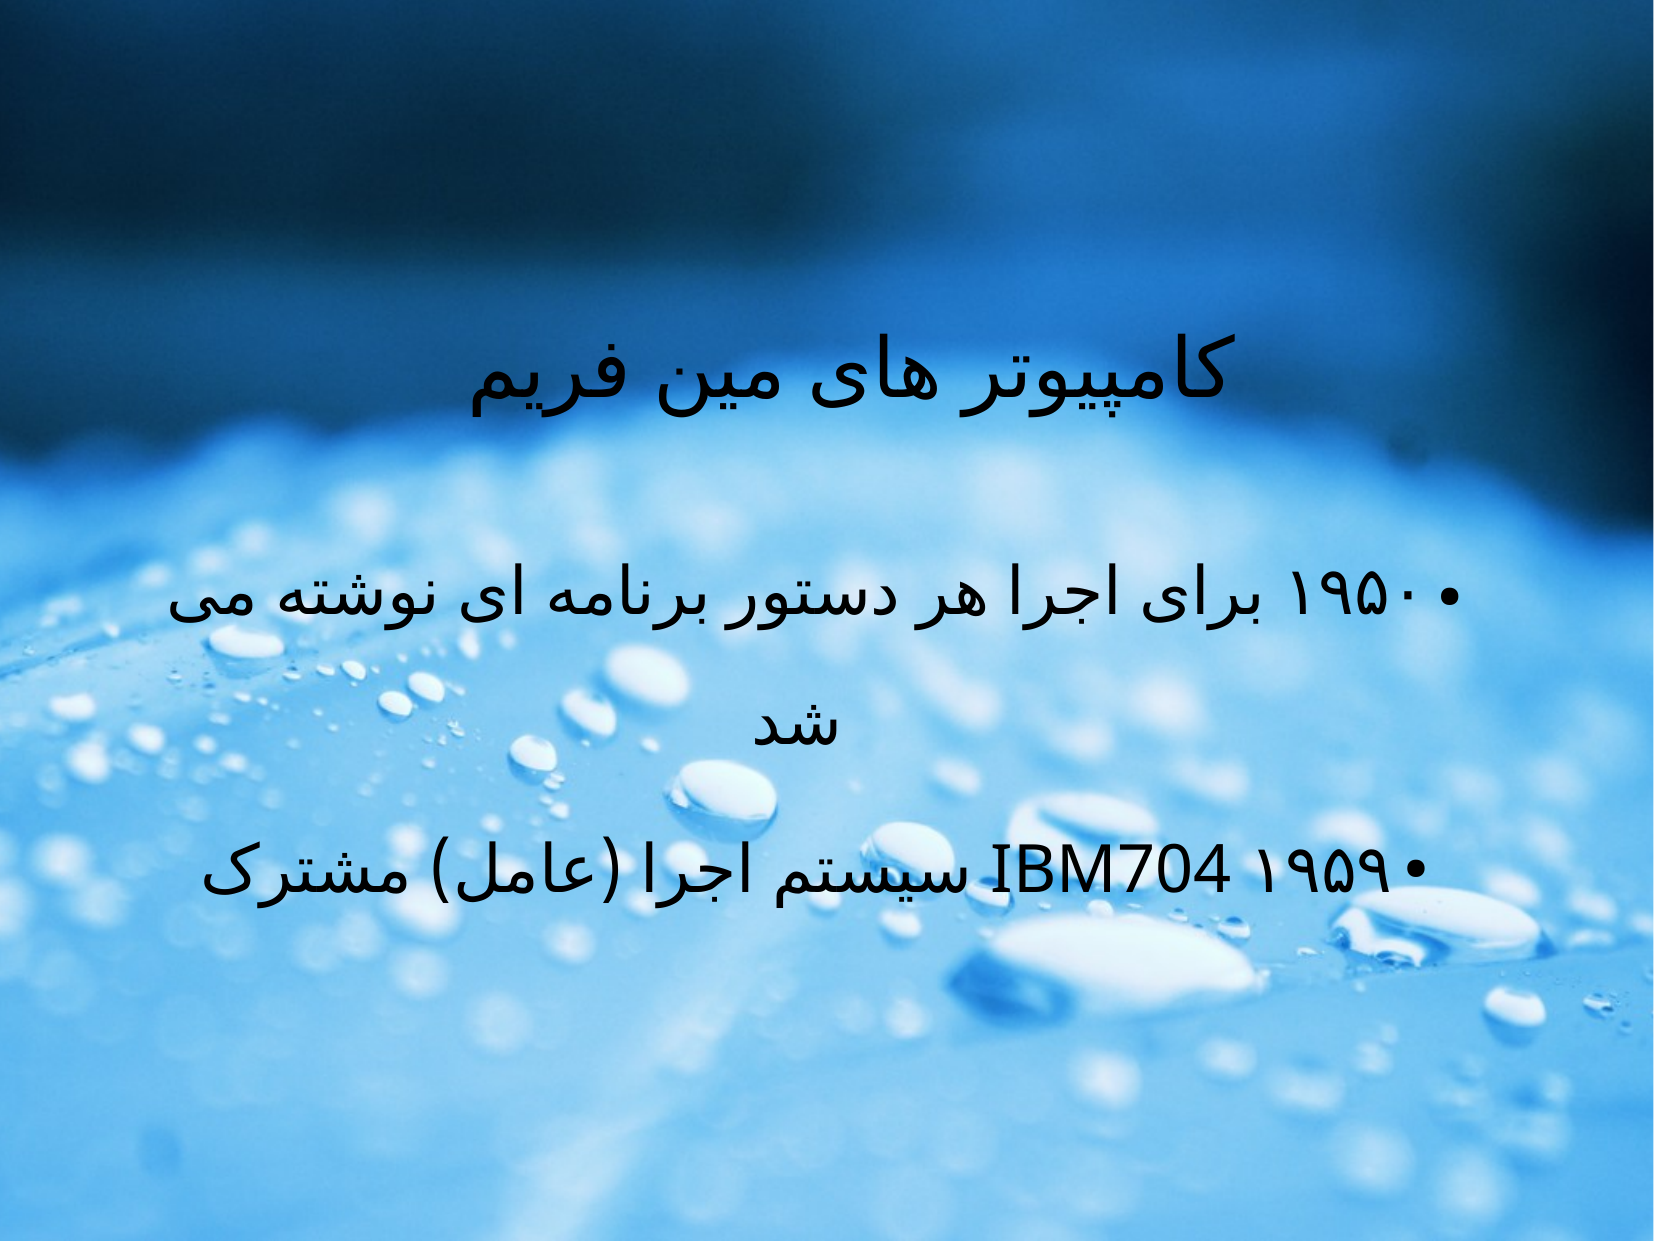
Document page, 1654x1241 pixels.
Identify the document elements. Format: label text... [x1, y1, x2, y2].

title کامپیوتر های مین فریم [107, 274, 1596, 482]
picture [0, 0, 1654, 1241]
subtitle ۱۹۵۰ برای اجرا هر دستور برنامه ای نوشته می شد ۱۹۵۹ IBM704 سیستم اجرا (عامل) مشترک [143, 450, 1485, 981]
